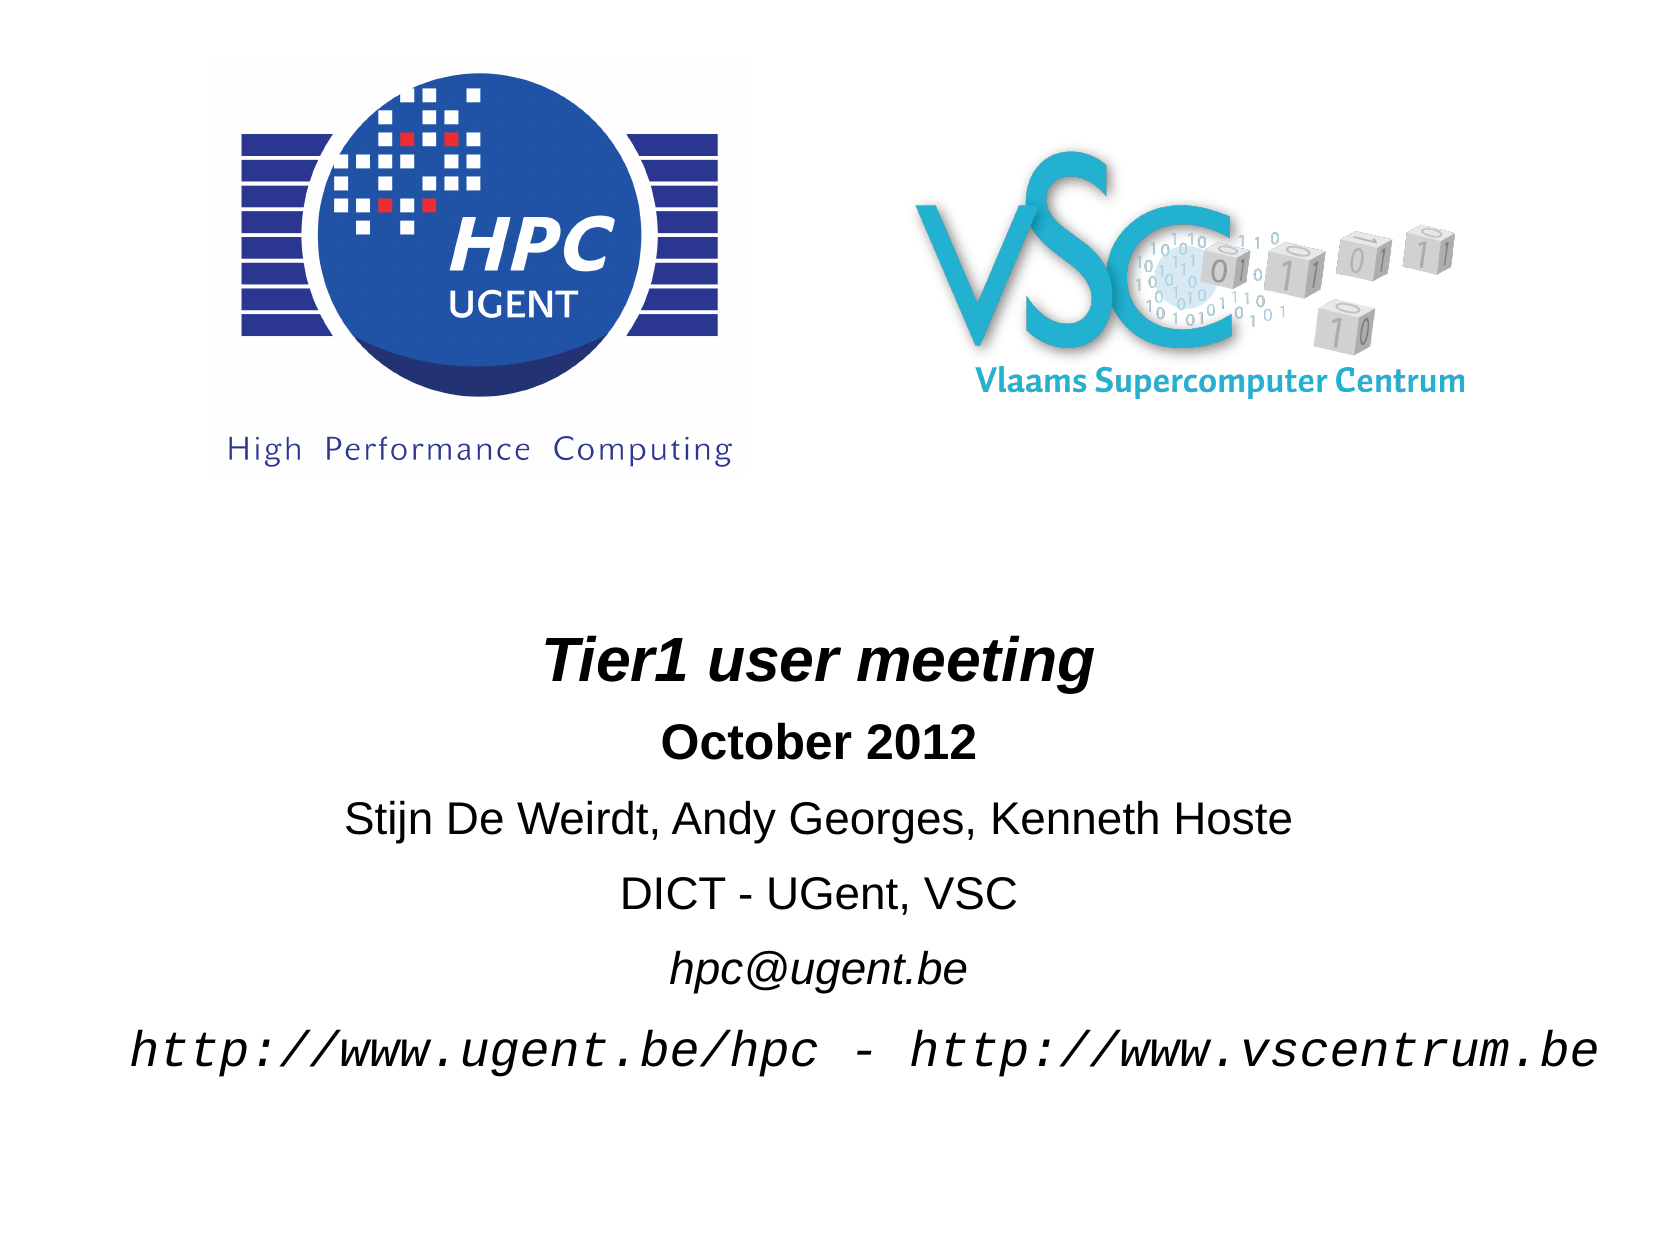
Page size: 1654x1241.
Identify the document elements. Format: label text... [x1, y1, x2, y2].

text_box http://www.ugent.be/hpc - http://www.vscentrum.be [75, 1011, 1654, 1082]
picture [207, 61, 751, 475]
picture [900, 136, 1464, 399]
title Tier1 user meeting October 2012 Stijn De Weirdt, Andy Georges, Kenneth Hoste DICT - UGent, VSC hpc@ugent.be [74, 557, 1563, 1056]
